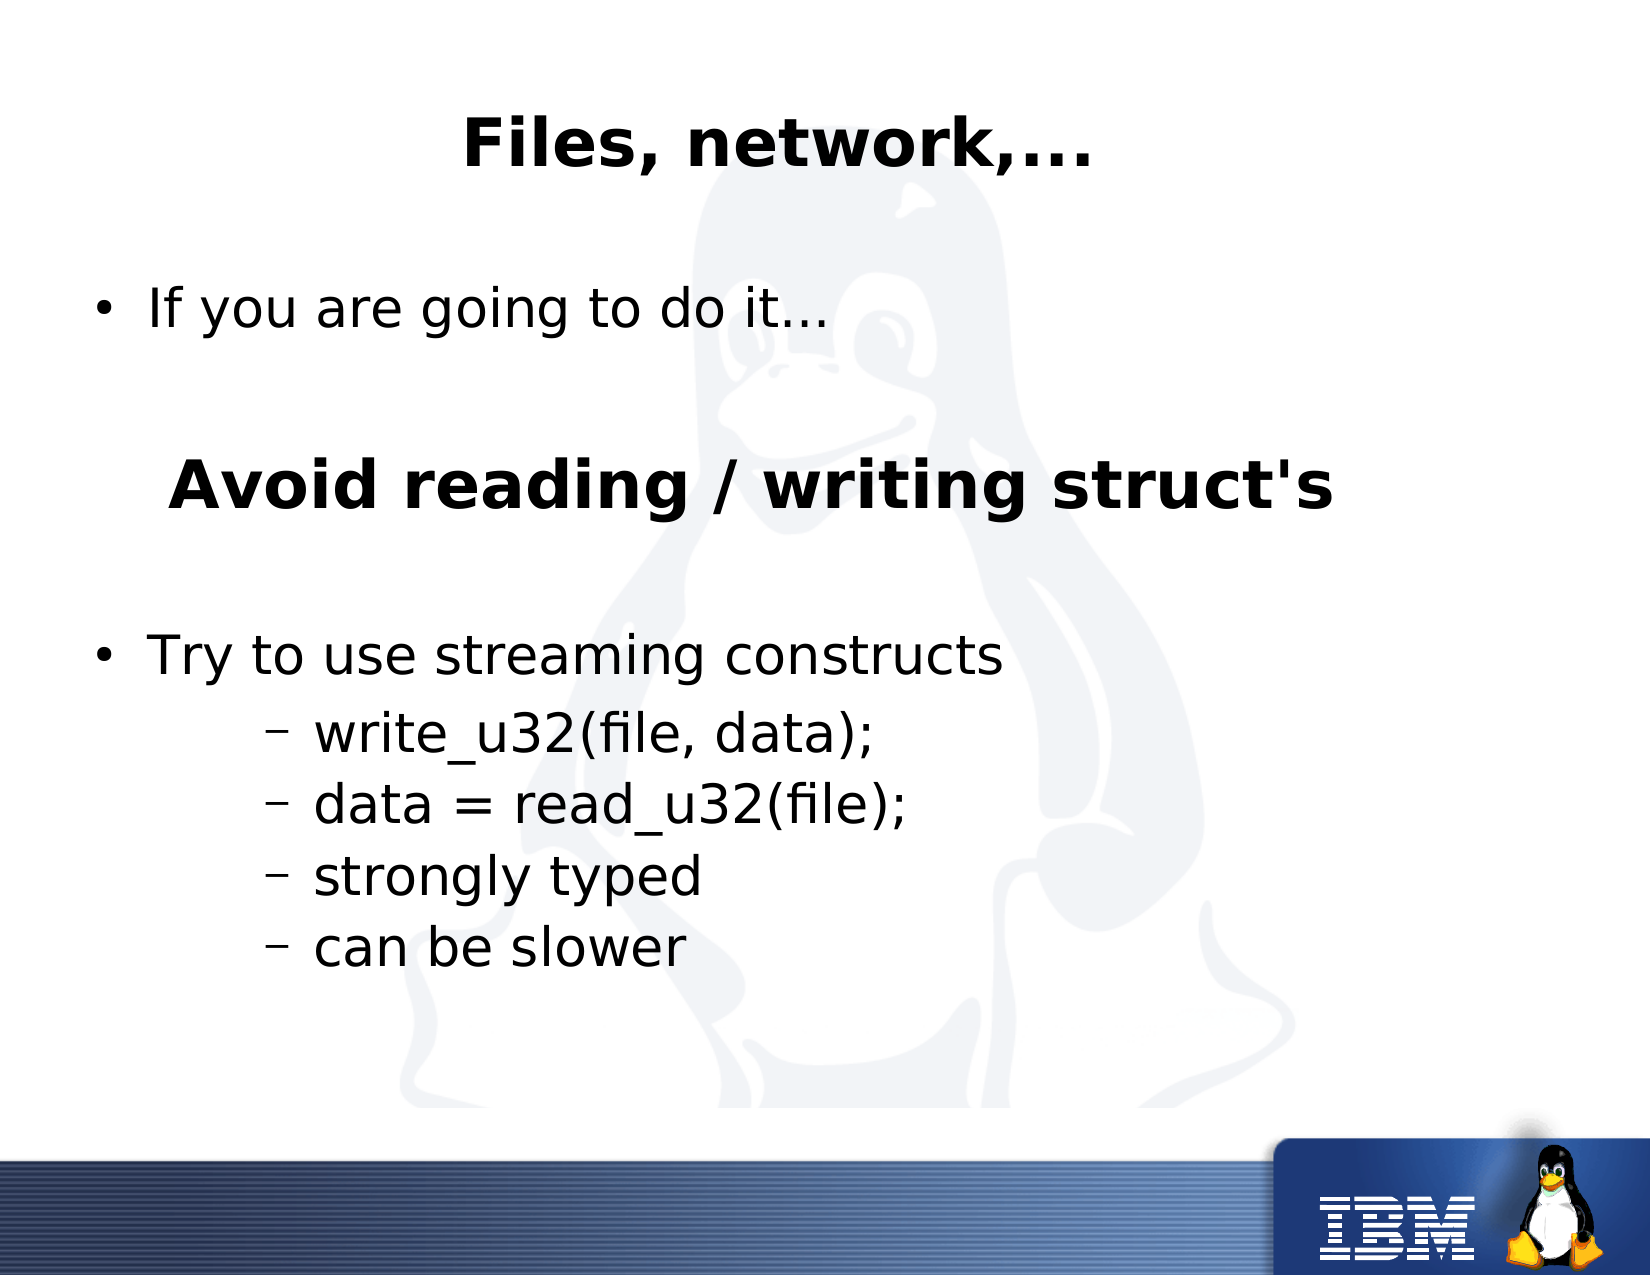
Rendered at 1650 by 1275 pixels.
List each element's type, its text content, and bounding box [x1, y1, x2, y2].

title Files, network,... [76, 76, 1457, 211]
list If you are going to do it... Avoid reading / writing struct's Try to use streaming constructs write_u32(file, data); data = read_u32(file); strongly typed can be slower [76, 277, 1457, 1171]
